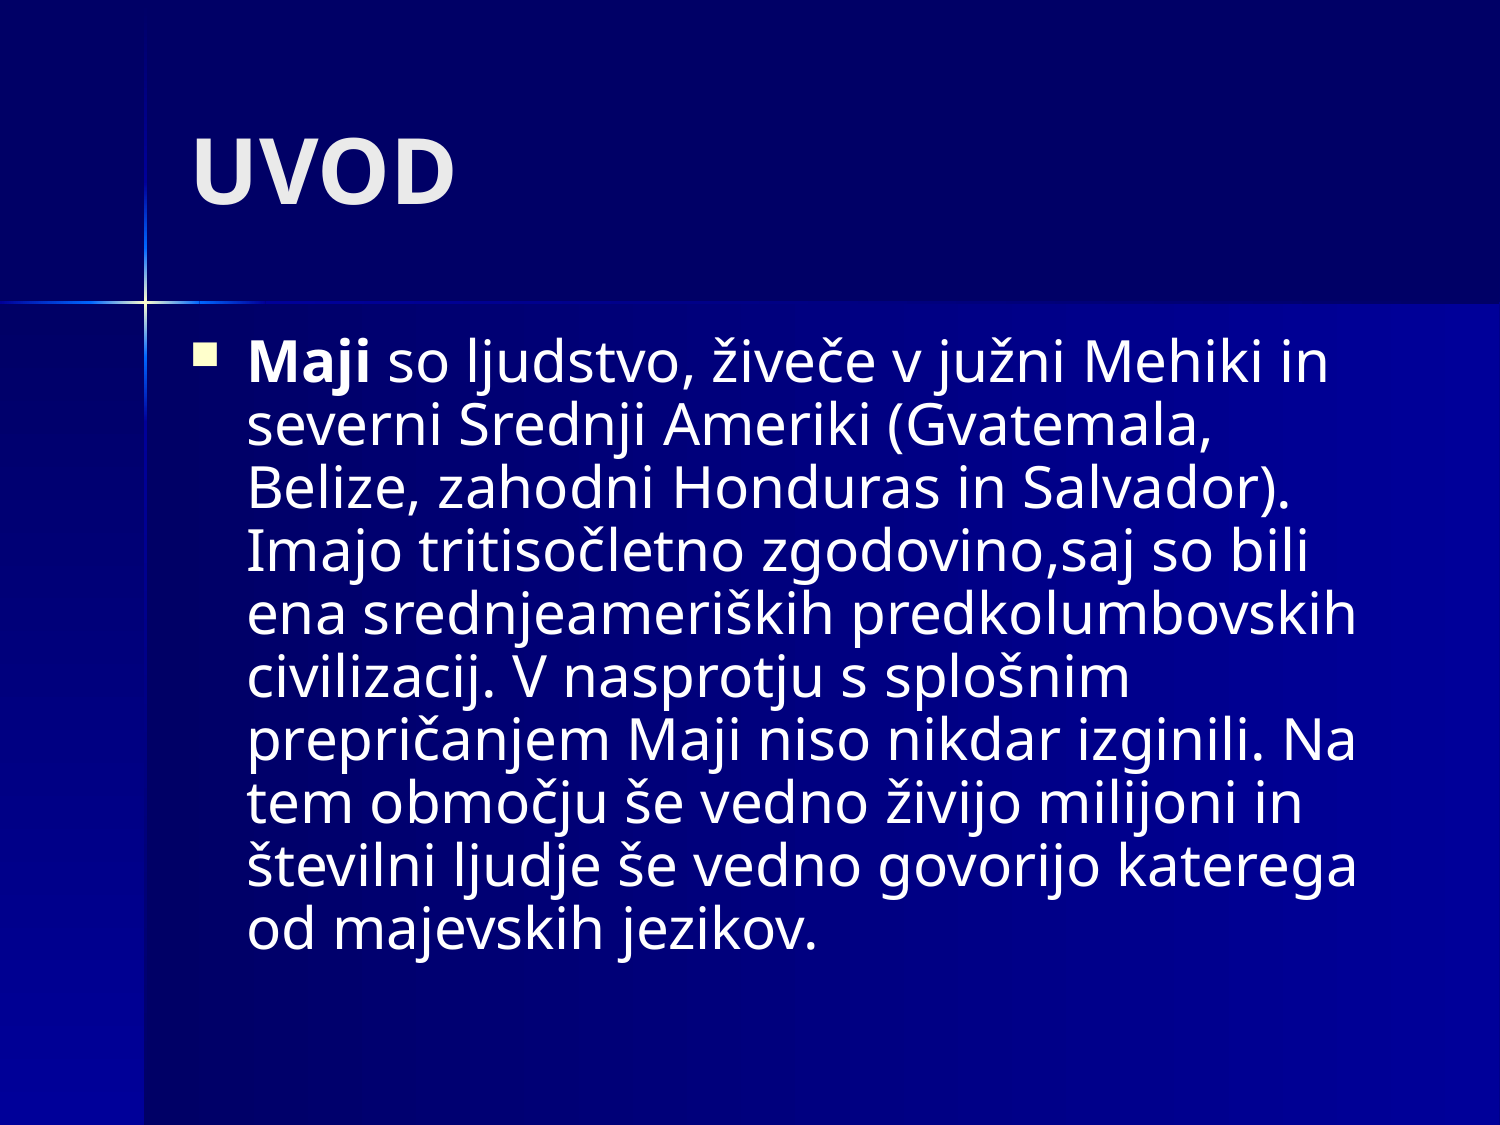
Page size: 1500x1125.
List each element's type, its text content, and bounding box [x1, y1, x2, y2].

list Maji so ljudstvo, živeče v južni Mehiki in severni Srednji Ameriki (Gvatemala, Belize, zahodni Honduras in Salvador). Imajo tritisočletno zgodovino,saj so bili ena srednjeameriških predkolumbovskih civilizacij. V nasprotju s splošnim prepričanjem Maji niso nikdar izginili. Na tem območju še vedno živijo milijoni in številni ljudje še vedno govorijo katerega od majevskih jezikov. [174, 324, 1413, 1000]
title UVOD [174, 50, 1413, 285]
